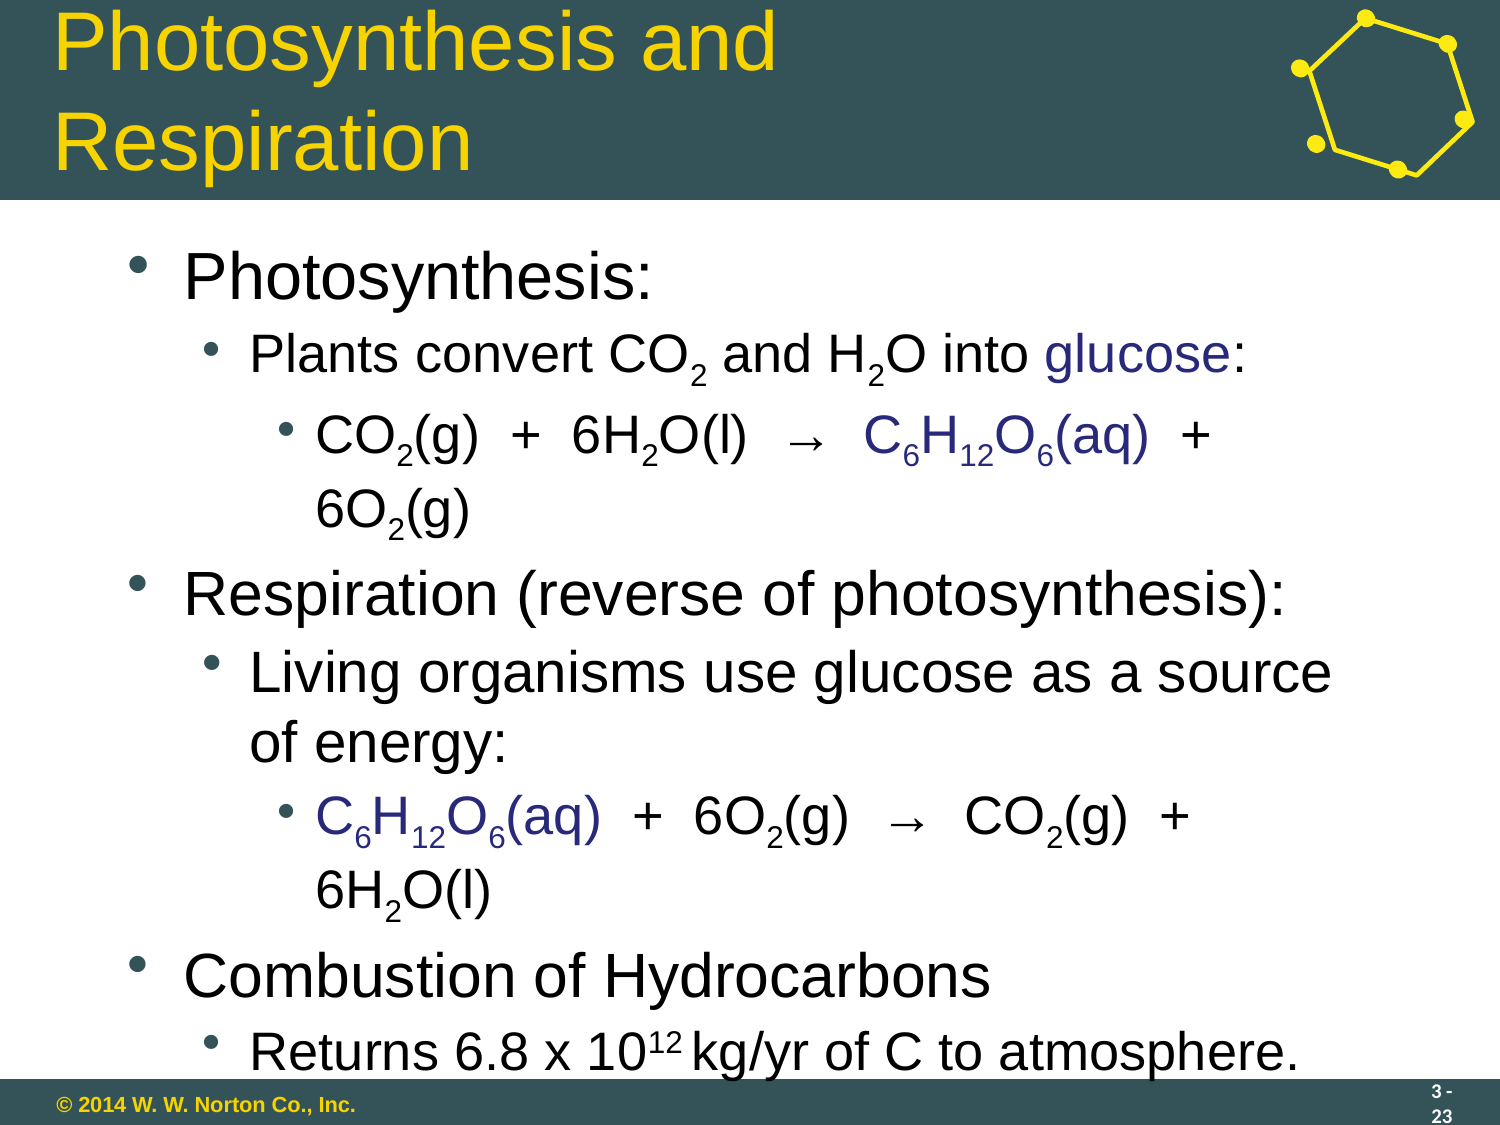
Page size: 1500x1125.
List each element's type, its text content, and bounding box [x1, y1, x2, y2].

list Photosynthesis: Plants convert CO2 and H2O into glucose: CO2(g) + 6H2O(l) → C6H12O6(aq) + 6O2(g) Respiration (reverse of photosynthesis): Living organisms use glucose as a source of energy: C6H12O6(aq) + 6O2(g) → CO2(g) + 6H2O(l) Combustion of Hydrocarbons Returns 6.8 x 1012 kg/yr of C to atmosphere. [112, 224, 1400, 1013]
title Photosynthesis and Respiration [37, 0, 1118, 175]
slide_number 3 - <number> [1411, 1086, 1468, 1119]
